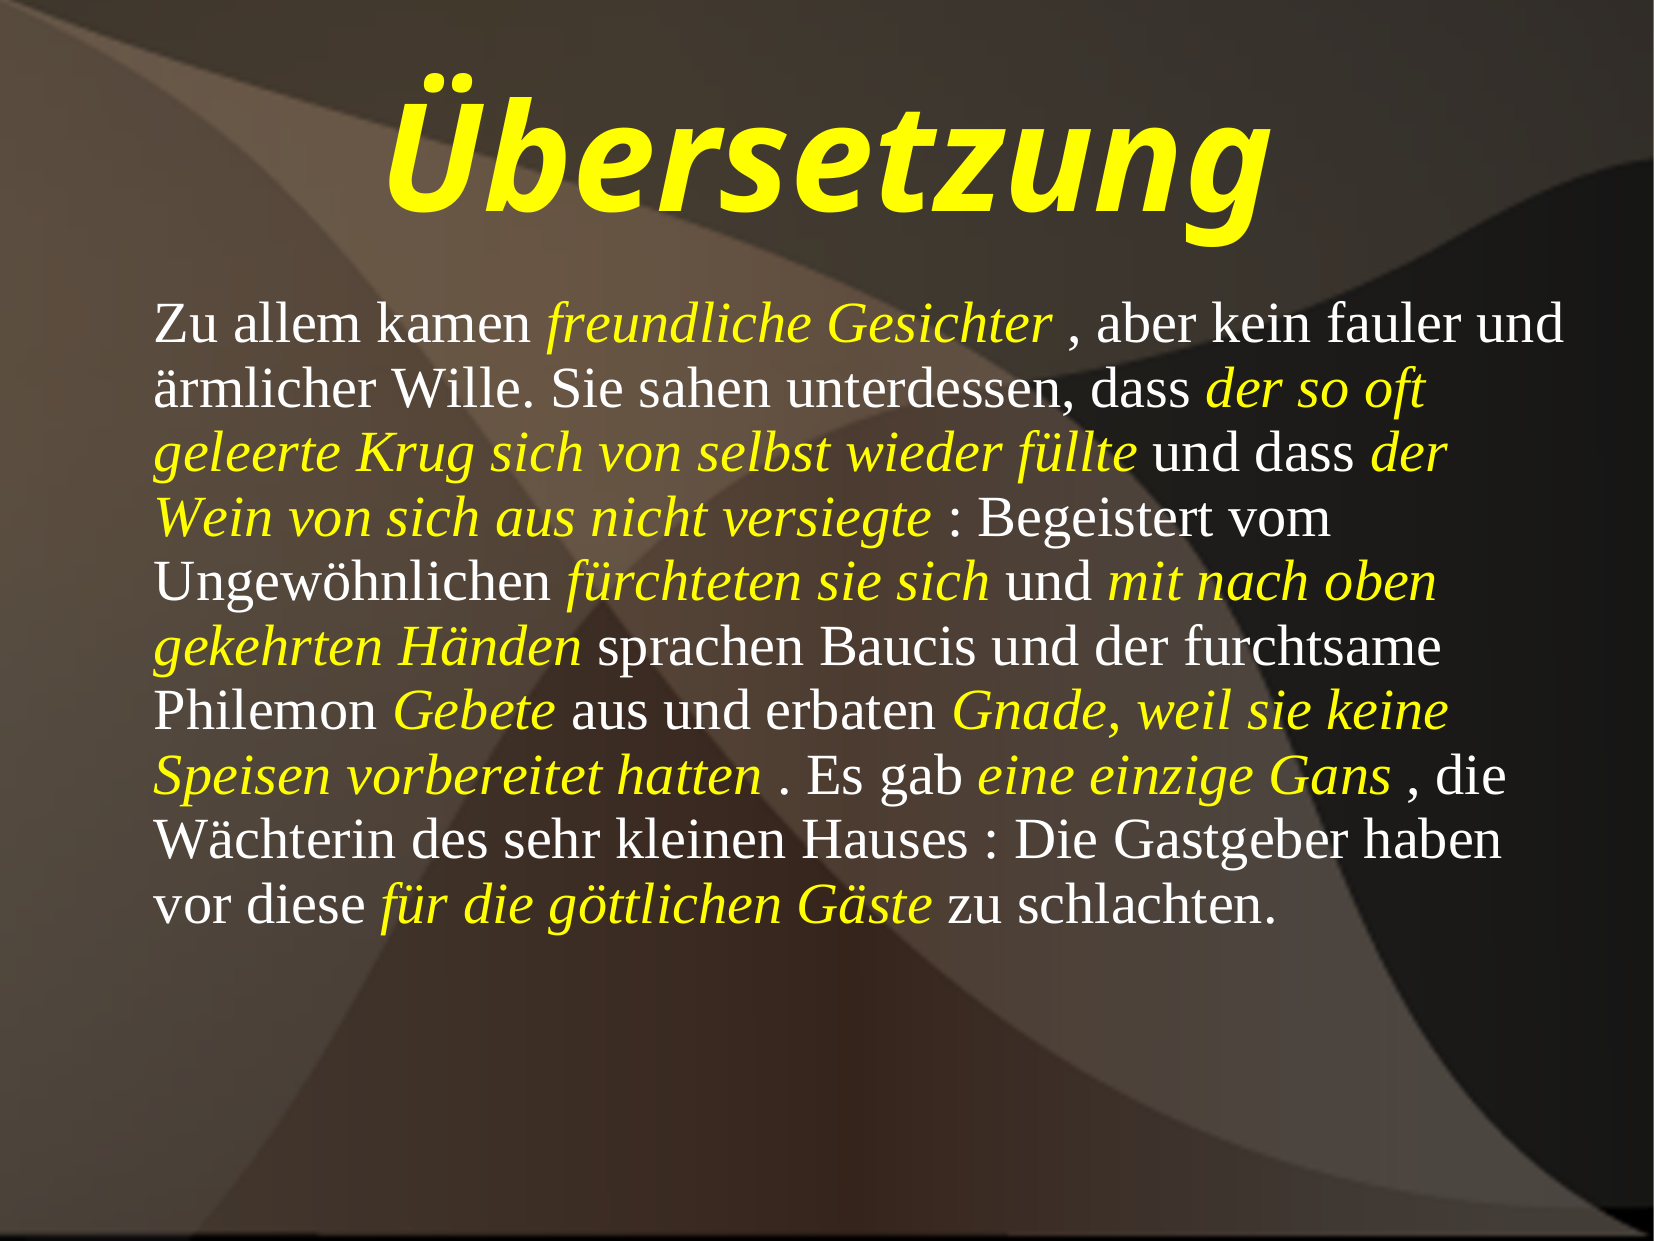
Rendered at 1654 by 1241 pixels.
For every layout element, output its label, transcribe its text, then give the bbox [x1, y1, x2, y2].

picture [0, 0, 1654, 1241]
list Zu allem kamen freundliche Gesichter , aber kein fauler und ärmlicher Wille. Sie sahen unterdessen, dass der so oft geleerte Krug sich von selbst wieder füllte und dass der Wein von sich aus nicht versiegte : Begeistert vom Ungewöhnlichen fürchteten sie sich und mit nach oben gekehrten Händen sprachen Baucis und der furchtsame Philemon Gebete aus und erbaten Gnade, weil sie keine Speisen vorbereitet hatten . Es gab eine einzige Gans , die Wächterin des sehr kleinen Hauses : Die Gastgeber haben vor diese für die göttlichen Gäste zu schlachten. [83, 290, 1572, 1109]
title Übersetzung [82, 49, 1571, 257]
